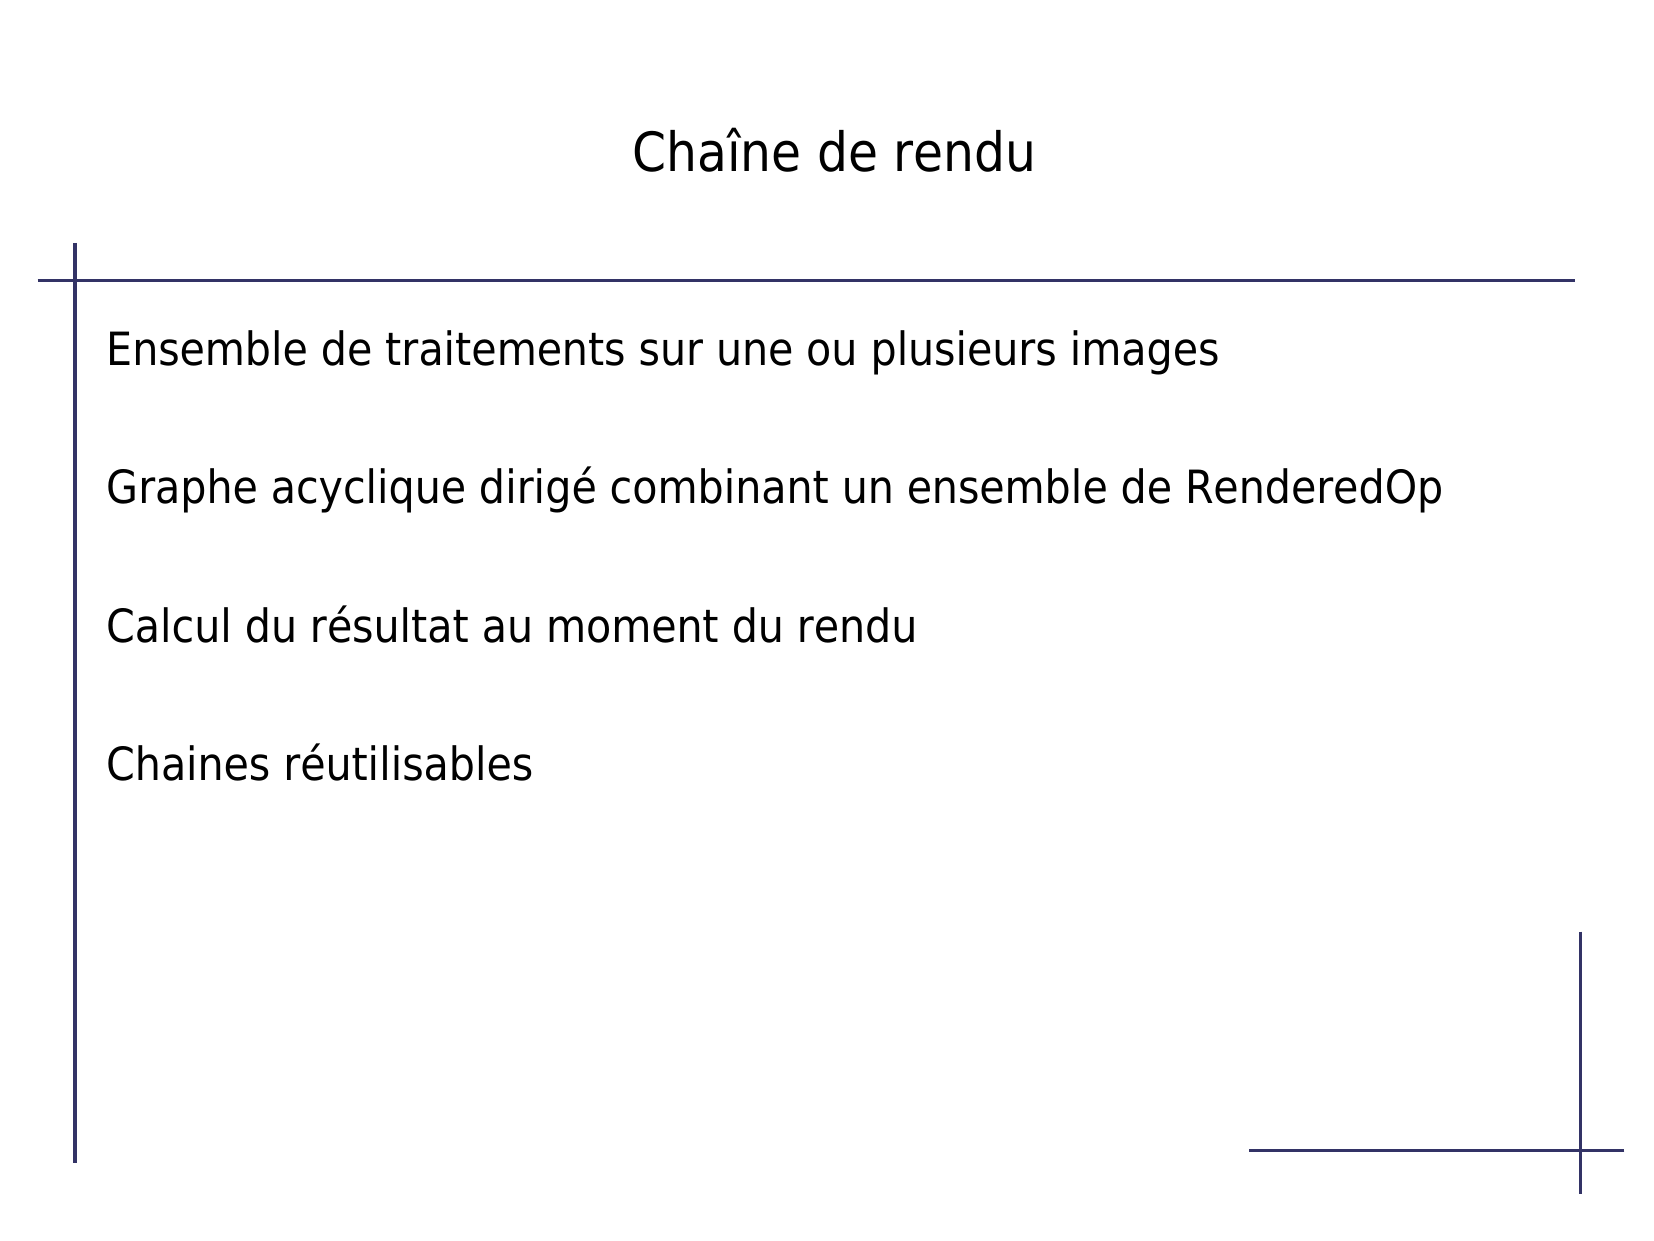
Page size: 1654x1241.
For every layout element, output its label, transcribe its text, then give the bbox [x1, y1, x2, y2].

title Chaîne de rendu [112, 49, 1558, 257]
list Ensemble de traitements sur une ou plusieurs images Graphe acyclique dirigé combinant un ensemble de RenderedOp Calcul du résultat au moment du rendu Chaines réutilisables [88, 296, 1538, 1115]
